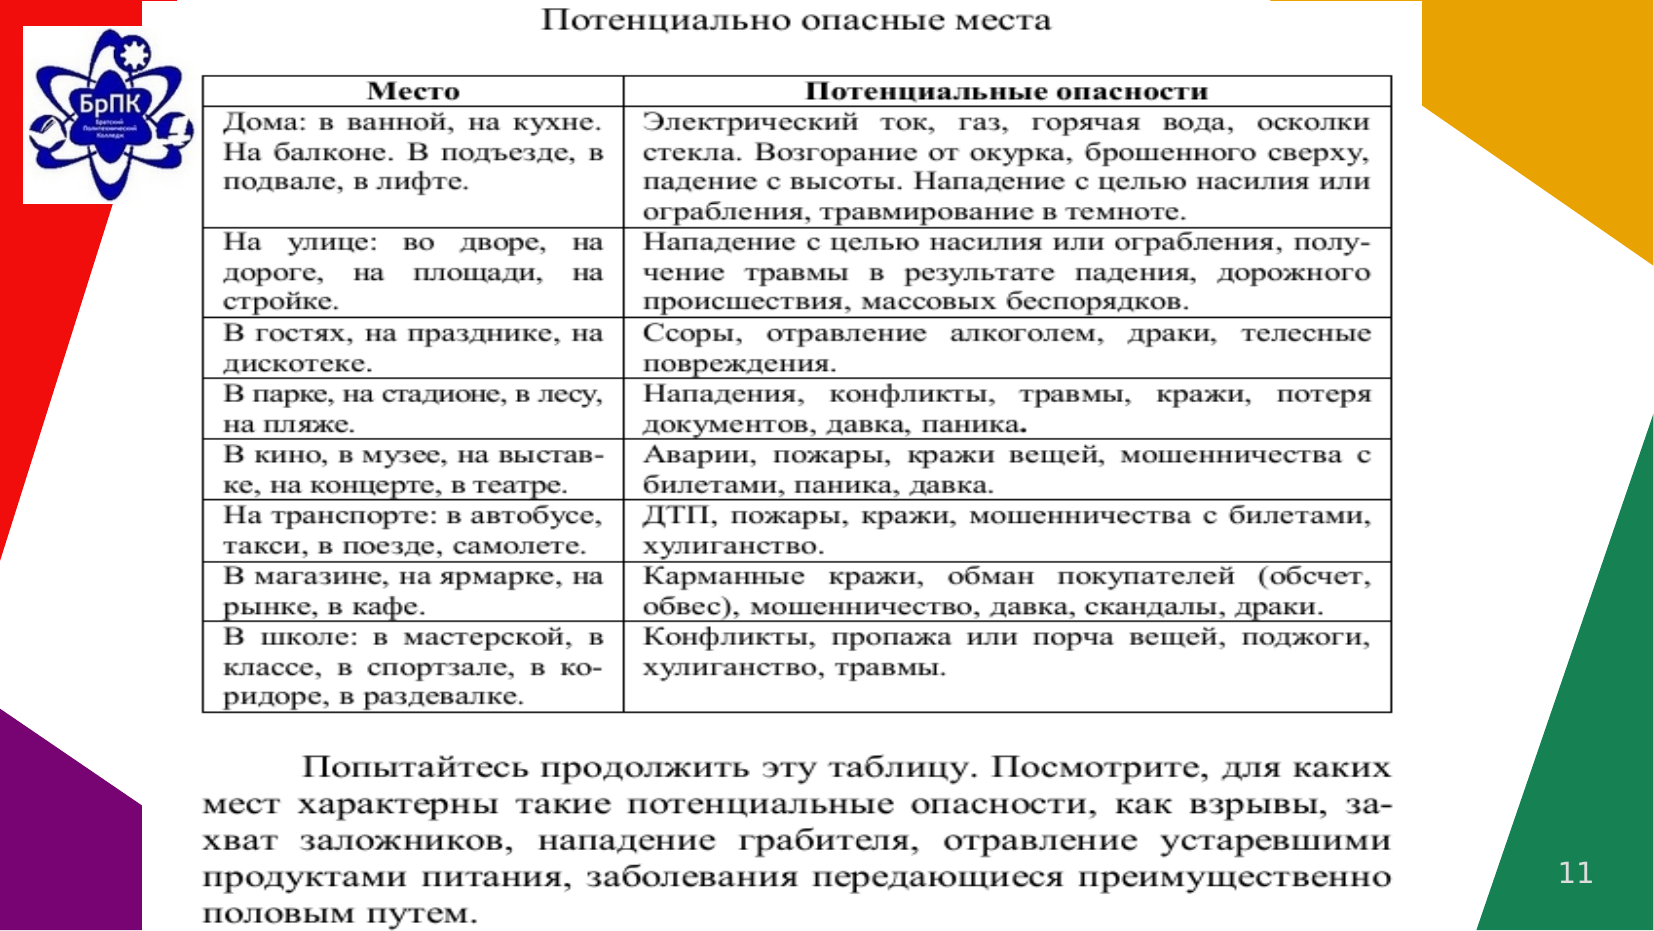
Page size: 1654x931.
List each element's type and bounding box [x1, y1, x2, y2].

picture [23, 1, 1422, 931]
